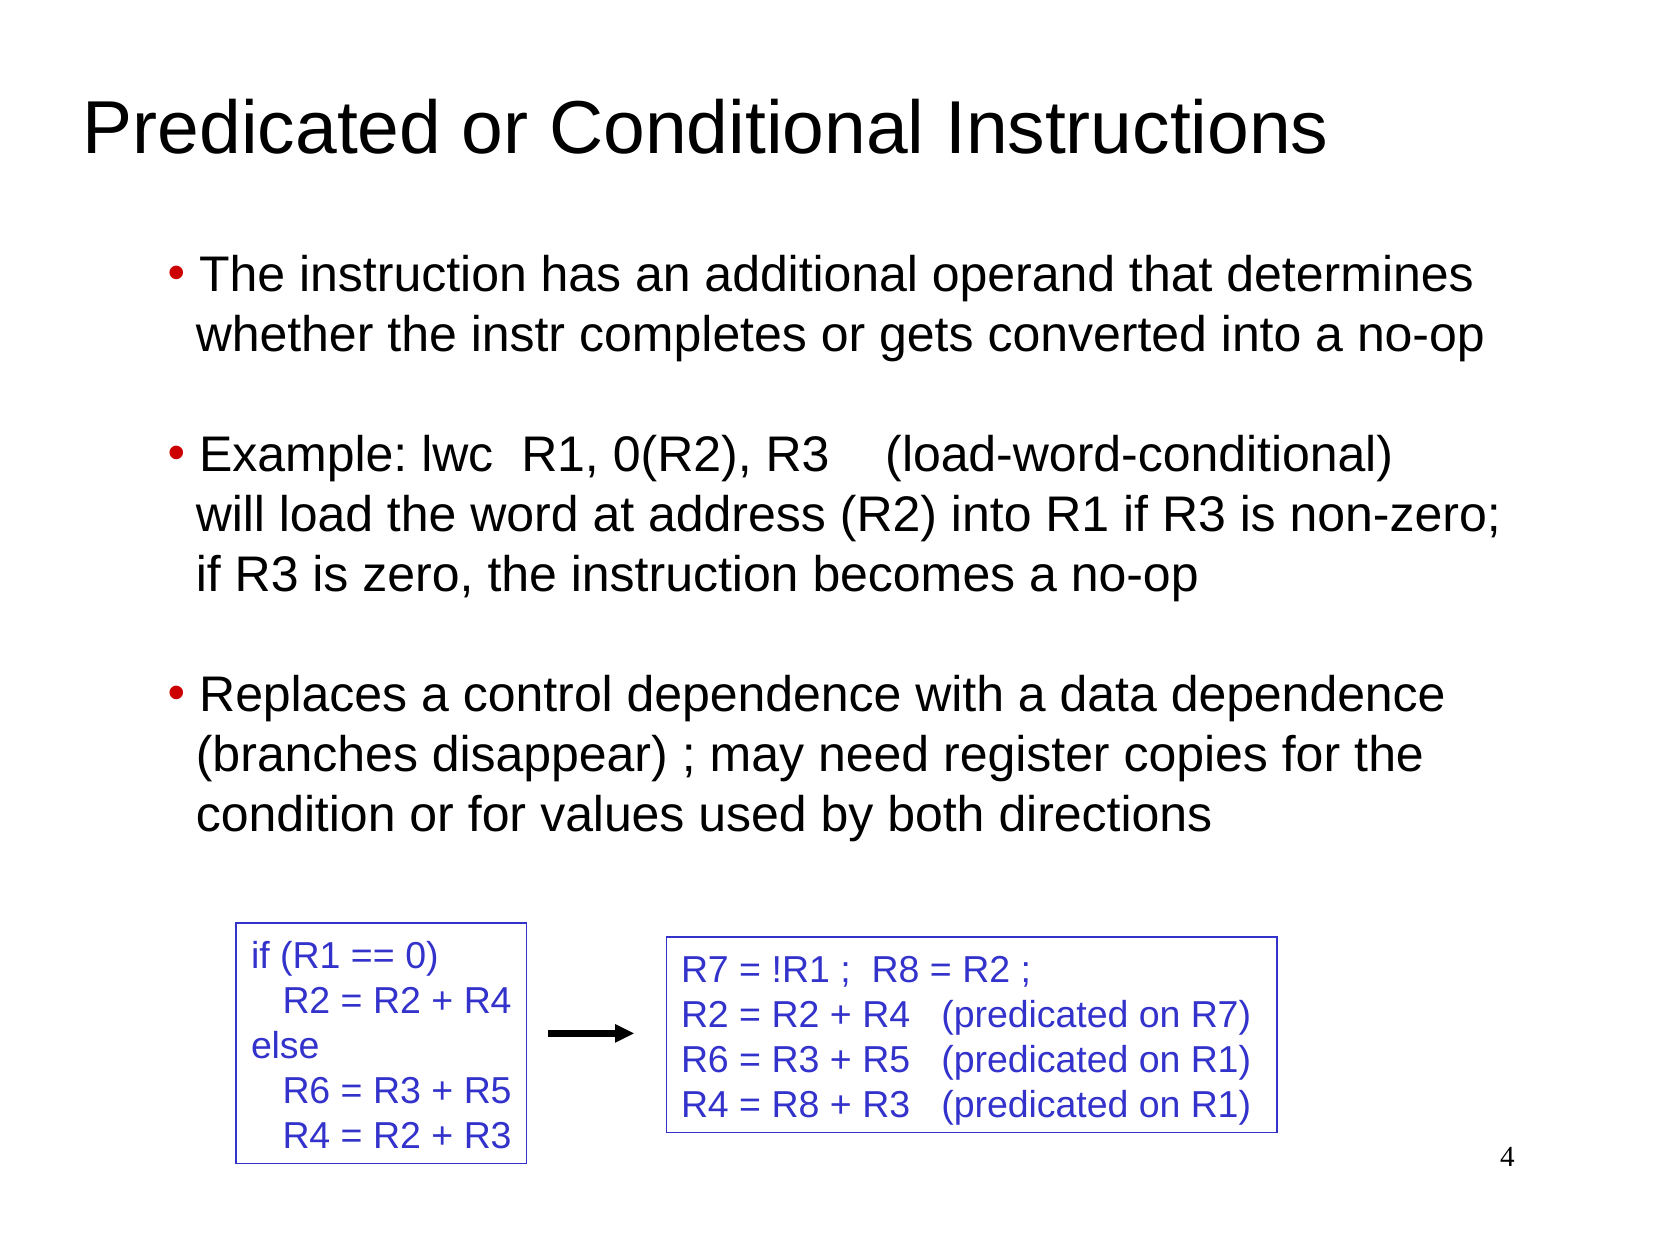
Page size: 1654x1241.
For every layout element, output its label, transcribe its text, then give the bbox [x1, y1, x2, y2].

text_box 23 [1185, 1129, 1530, 1213]
text_box if (R1 == 0) R2 = R2 + R4 else R6 = R3 + R5 R4 = R2 + R3 [236, 923, 527, 1164]
text_box Predicated or Conditional Instructions [67, 71, 1345, 177]
text_box R7 = !R1 ; R8 = R2 ; R2 = R2 + R4 (predicated on R7) R6 = R3 + R5 (predicated on R1) R4 = R8 + R3 (predicated on R1) [666, 936, 1278, 1133]
text_box The instruction has an additional operand that determines whether the instr completes or gets converted into a no-op Example: lwc R1, 0(R2), R3 (load-word-conditional) will load the word at address (R2) into R1 if R3 is non-zero; if R3 is zero, the instruction becomes a no-op Replaces a control dependence with a data dependence (branches disappear) ; may need register copies for the condition or for values used by both directions [153, 234, 1517, 850]
